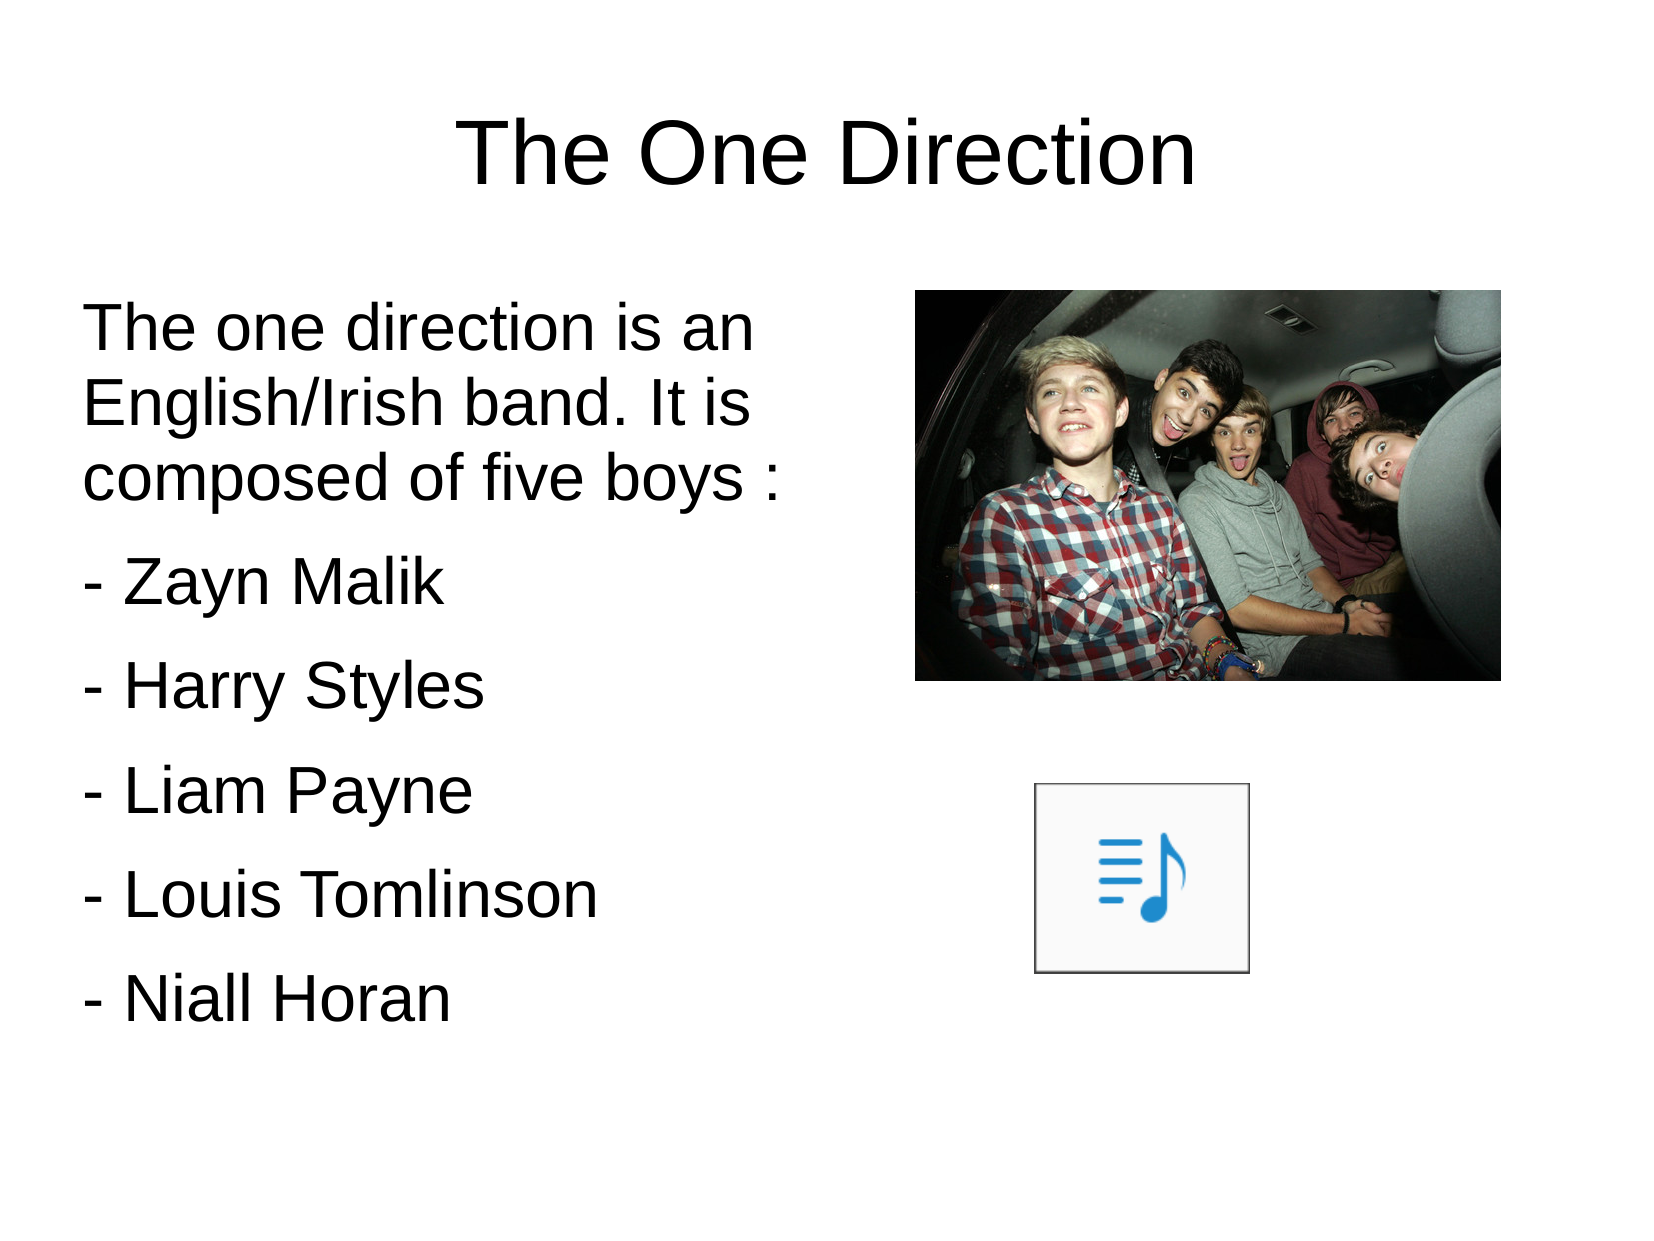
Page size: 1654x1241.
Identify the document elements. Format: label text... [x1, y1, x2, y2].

text_box [1033, 781, 1252, 975]
title The One Direction [82, 49, 1571, 257]
list The one direction is an English/Irish band. It is composed of five boys : - Zayn Malik - Harry Styles - Liam Payne - Louis Tomlinson - Niall Horan [82, 290, 809, 1241]
picture [915, 290, 1501, 681]
